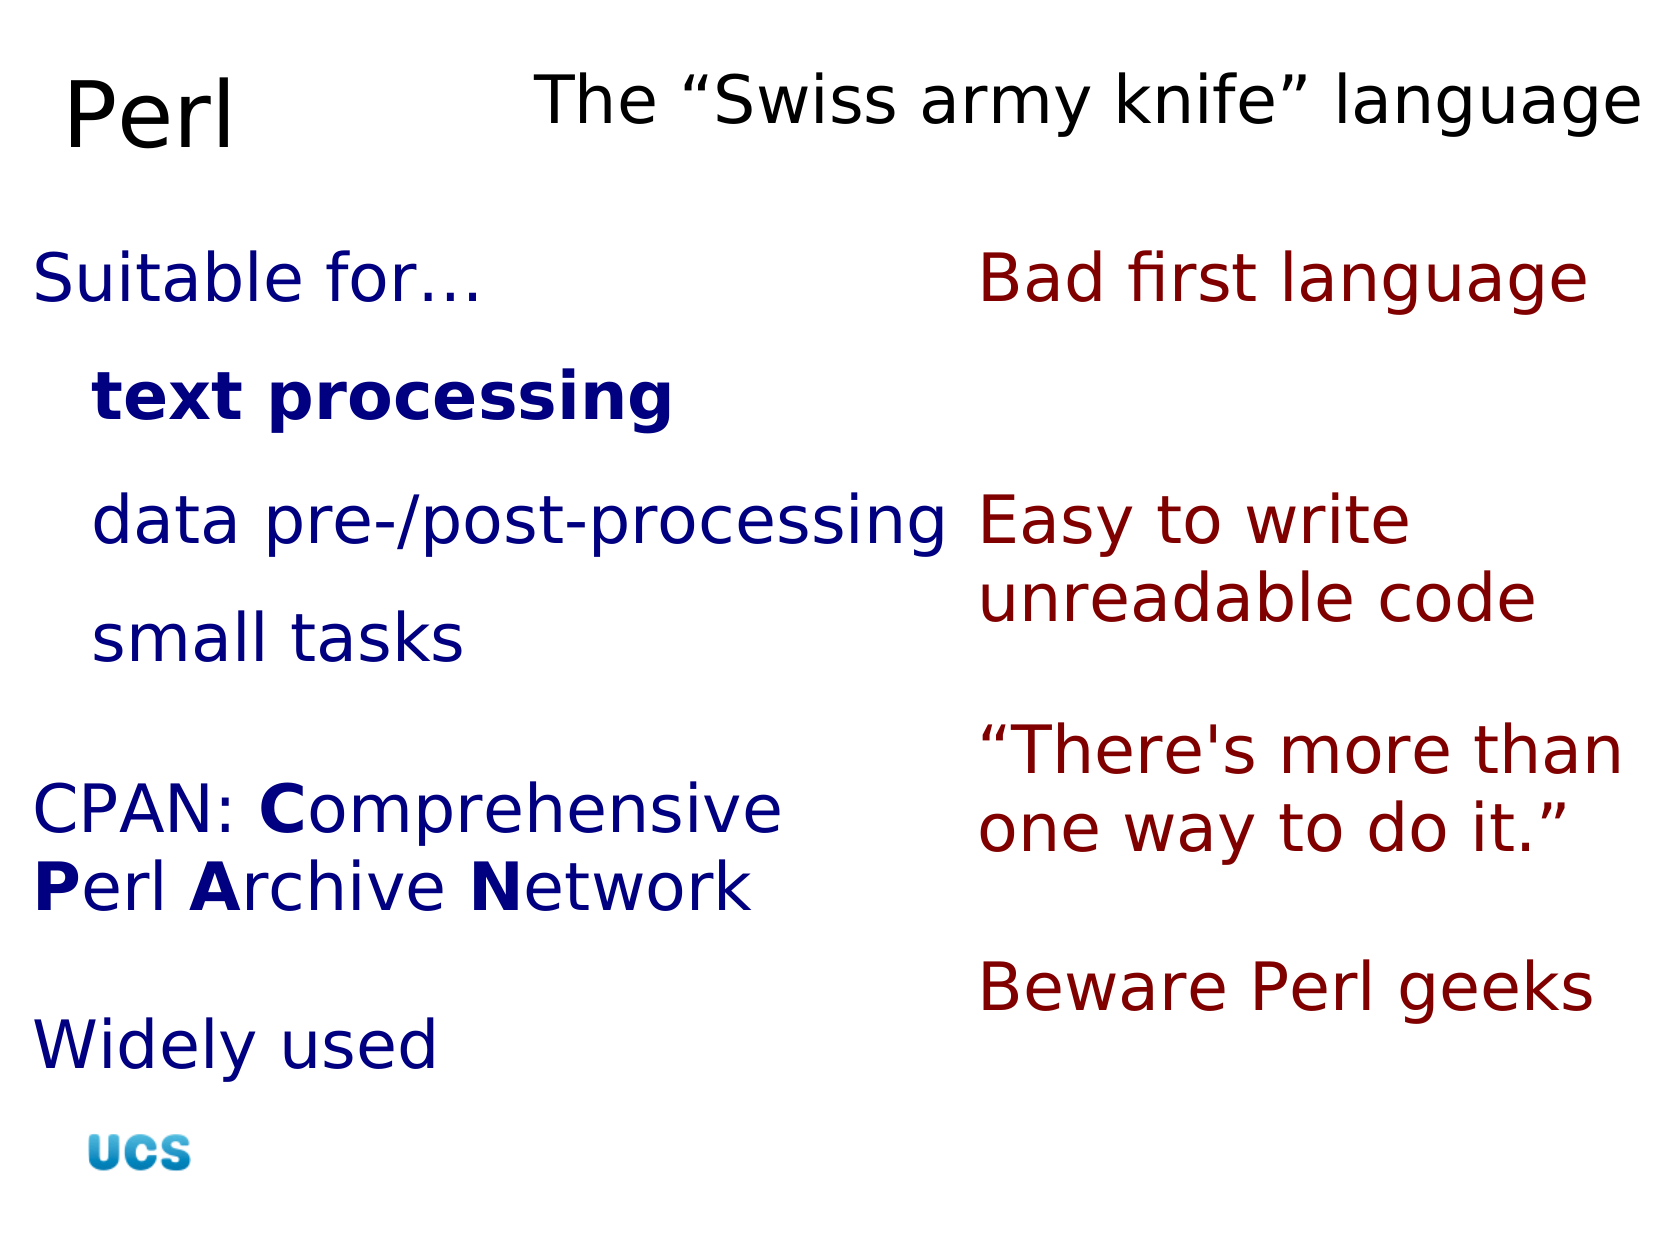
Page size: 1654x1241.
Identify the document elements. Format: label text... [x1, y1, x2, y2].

picture [88, 1133, 191, 1172]
text_box “There's more than one way to do it.” [974, 708, 1630, 871]
text_box data pre-/post-processing [88, 478, 953, 563]
text_box The “Swiss army knife” language [531, 59, 1648, 143]
text_box Bad first language [974, 236, 1594, 320]
text_box Easy to write unreadable code [974, 478, 1542, 640]
text_box Widely used [29, 1003, 443, 1088]
text_box Suitable for… [29, 236, 488, 320]
text_box CPAN: Comprehensive Perl Archive Network [29, 767, 808, 930]
text_box text processing [88, 354, 680, 439]
text_box Perl [59, 59, 241, 173]
text_box small tasks [88, 596, 470, 681]
text_box Beware Perl geeks [974, 945, 1599, 1029]
